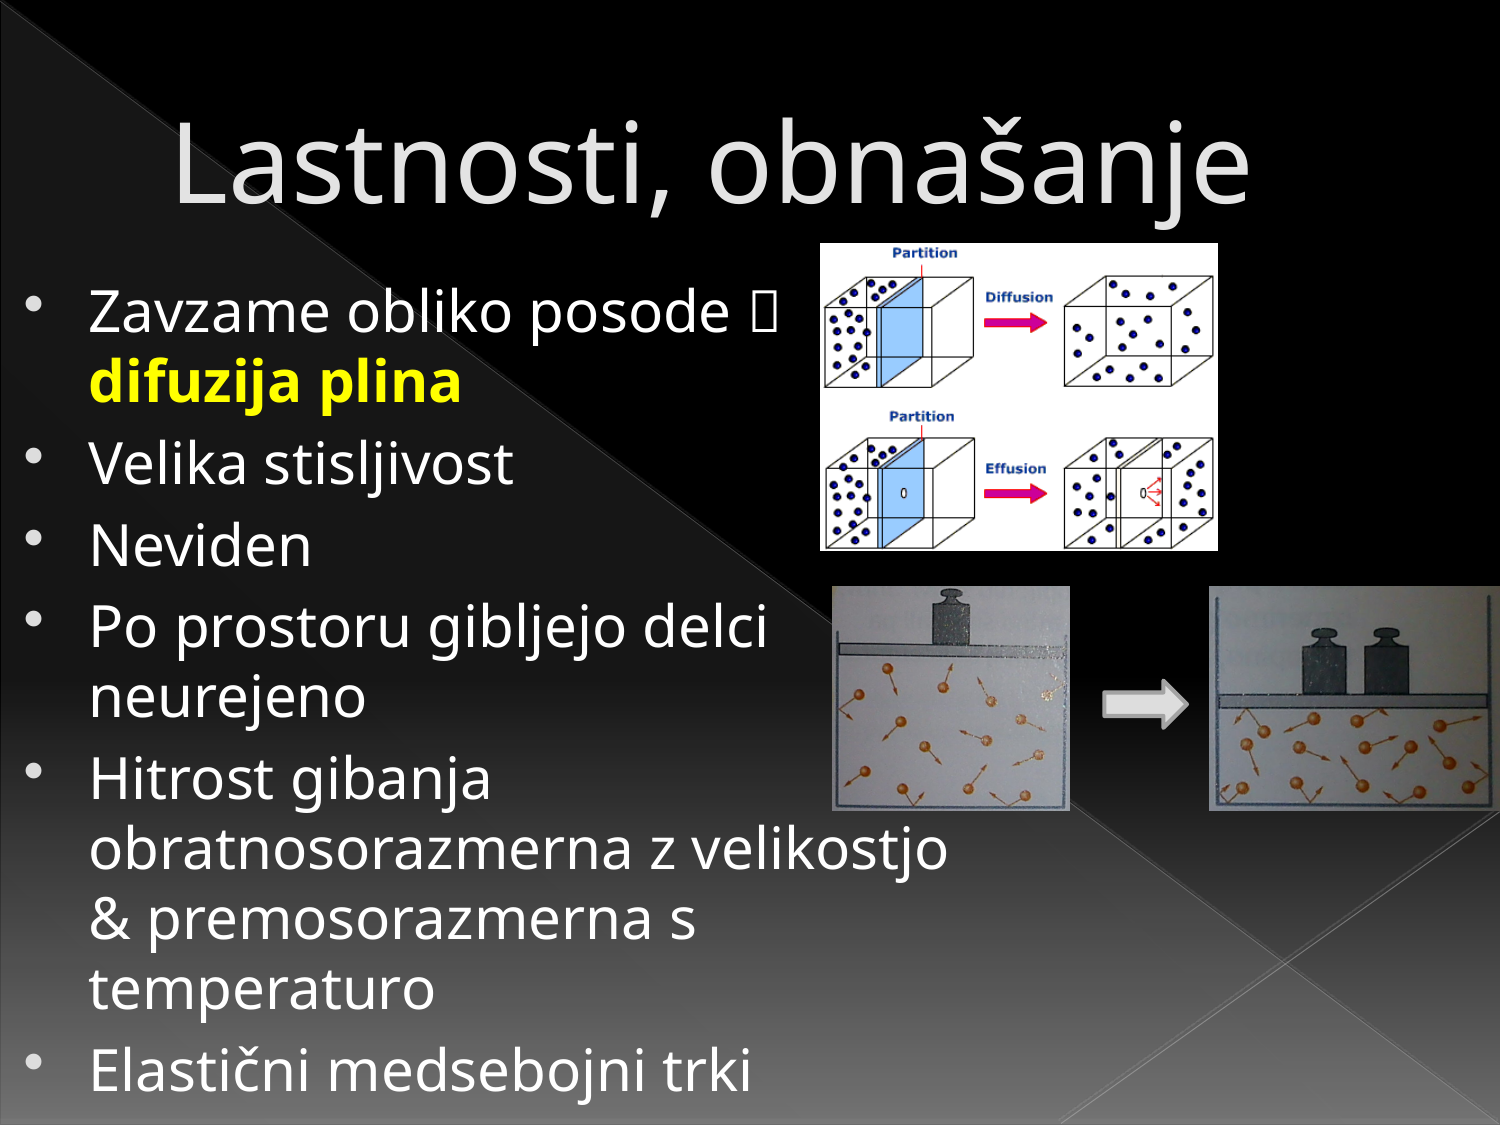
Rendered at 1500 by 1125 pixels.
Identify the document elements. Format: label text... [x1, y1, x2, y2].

title Lastnosti, obnašanje [75, 43, 1425, 274]
picture [820, 243, 1218, 551]
text_box [1104, 680, 1187, 728]
list Zavzame obliko posode  difuzija plina Velika stisljivost Neviden Po prostoru gibljejo delci neurejeno Hitrost gibanja obratnosorazmerna z velikostjo & premosorazmerna s temperaturo Elastični medsebojni trki [0, 267, 981, 1075]
picture [1209, 586, 1500, 811]
picture [832, 586, 1070, 811]
